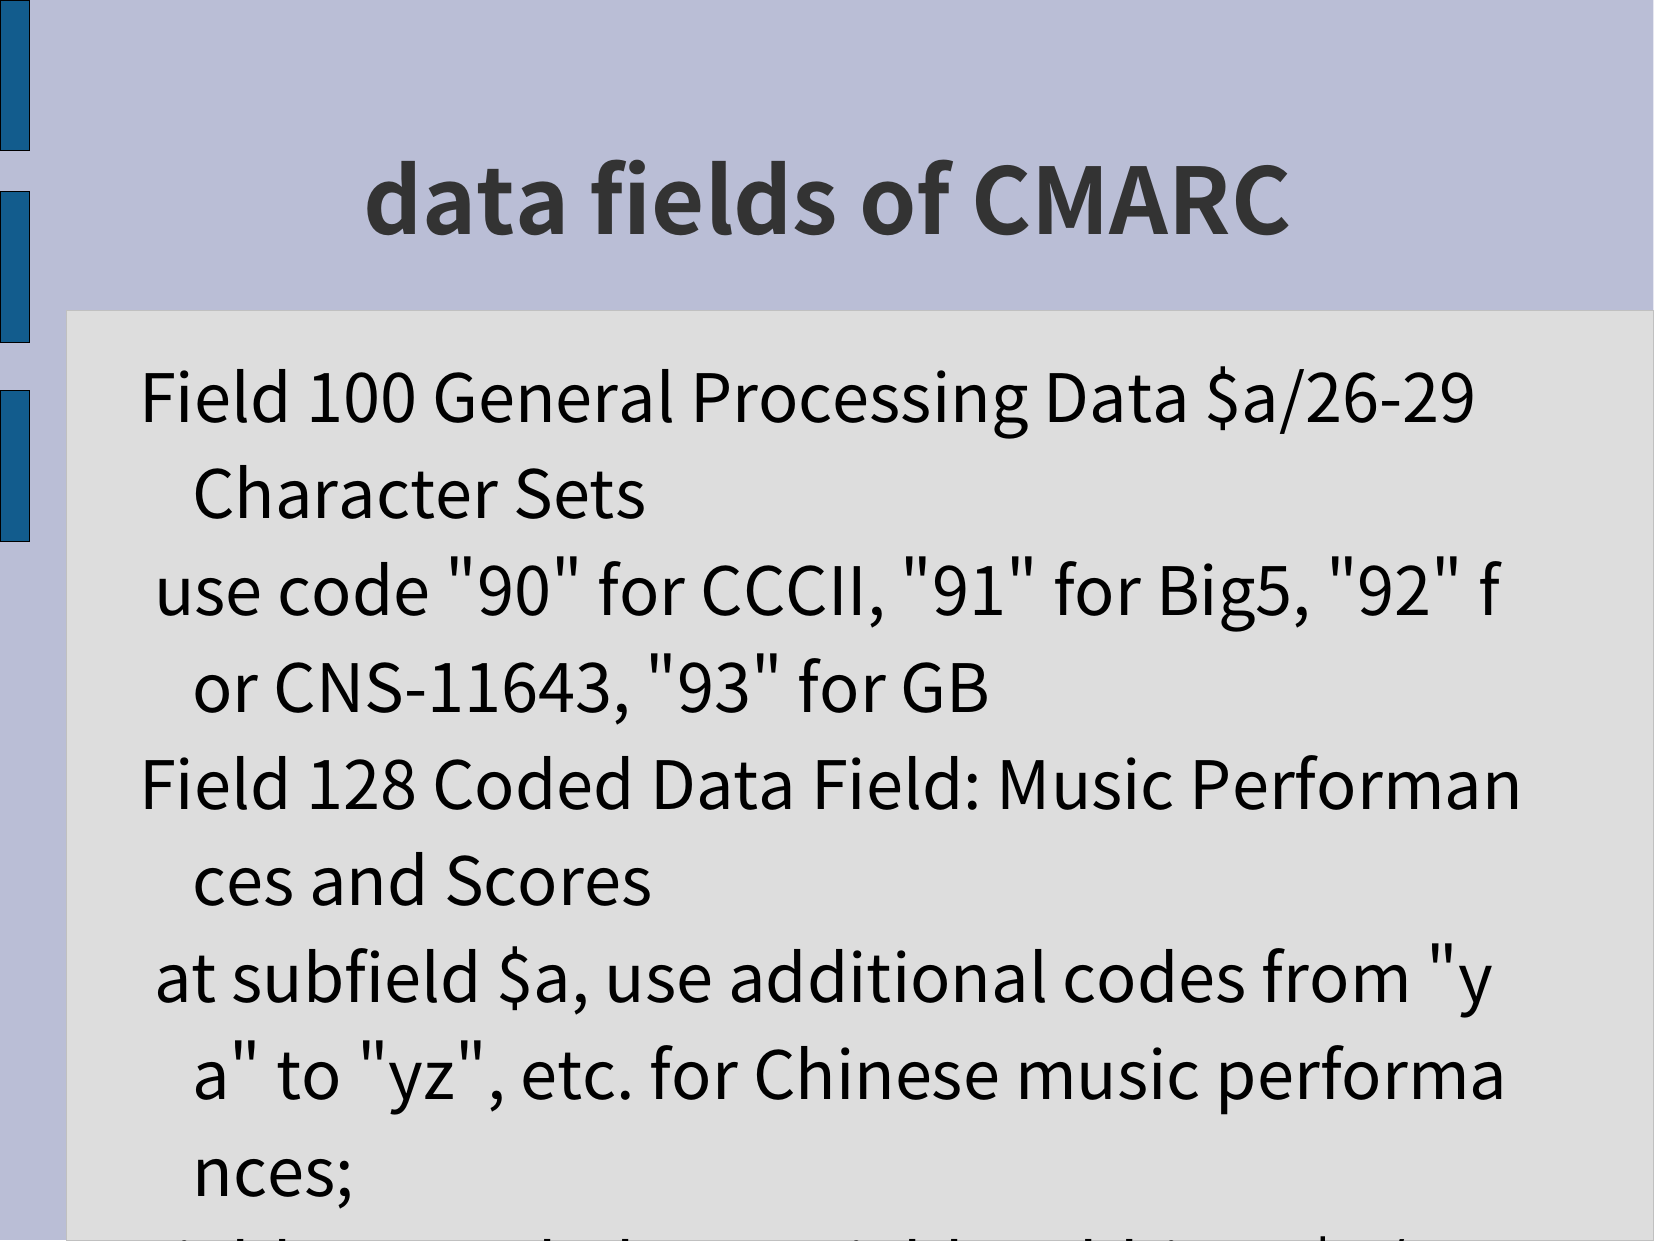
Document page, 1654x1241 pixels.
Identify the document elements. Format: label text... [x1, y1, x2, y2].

title data fields of CMARC [121, 91, 1534, 299]
list Field 100 General Processing Data $a/26-29 Character Sets use code "90" for CCCII, "91" for Big5, "92" for CNS-11643, "93" for GB Field 128 Coded Data Field: Music Performances and Scores at subfield $a, use additional codes from "ya" to "yz", etc. for Chinese music performances; Field 129 Coded Data Field: Rubbings $a/0-6 include codes for Type of Rubbings ... [121, 344, 1534, 1146]
